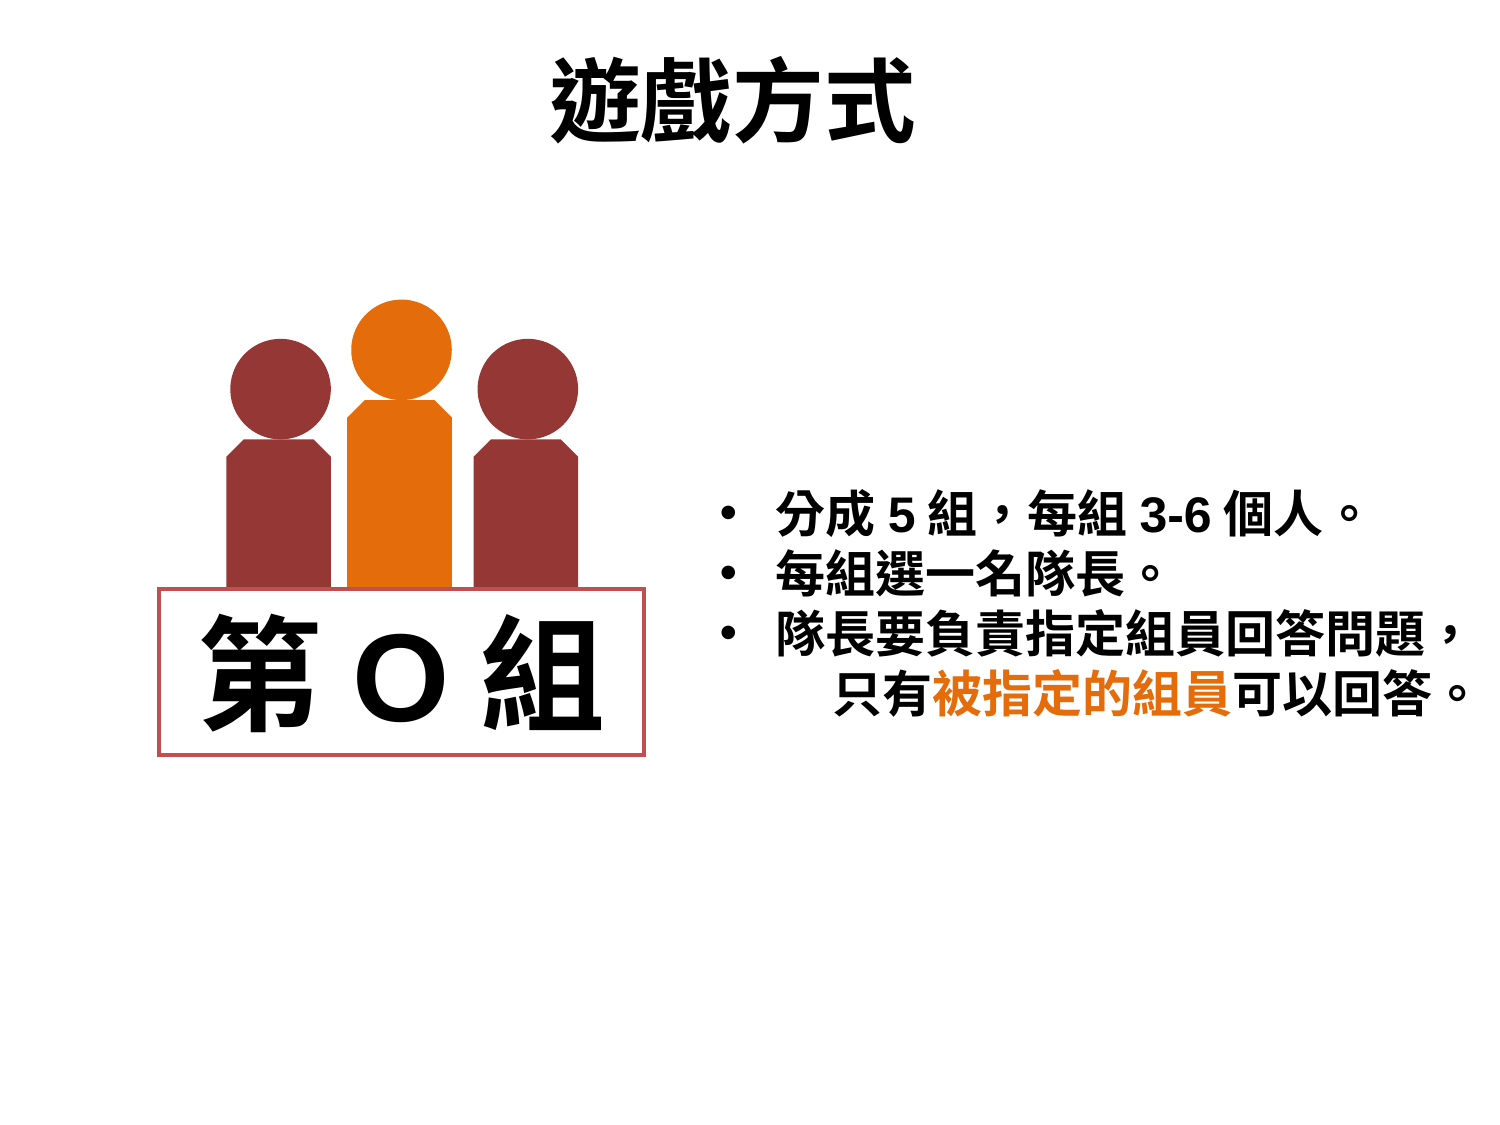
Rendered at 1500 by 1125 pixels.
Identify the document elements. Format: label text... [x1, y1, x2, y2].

text_box 分成5組，每組3-6個人。 每組選一名隊長。 隊長要負責指定組員回答問題，只有被指定的組員可以回答。 [705, 475, 1500, 790]
text_box [347, 299, 452, 587]
text_box 第O組 [159, 588, 644, 756]
text_box [473, 338, 579, 587]
text_box 遊戲方式 [57, 36, 1408, 224]
text_box [226, 338, 331, 587]
